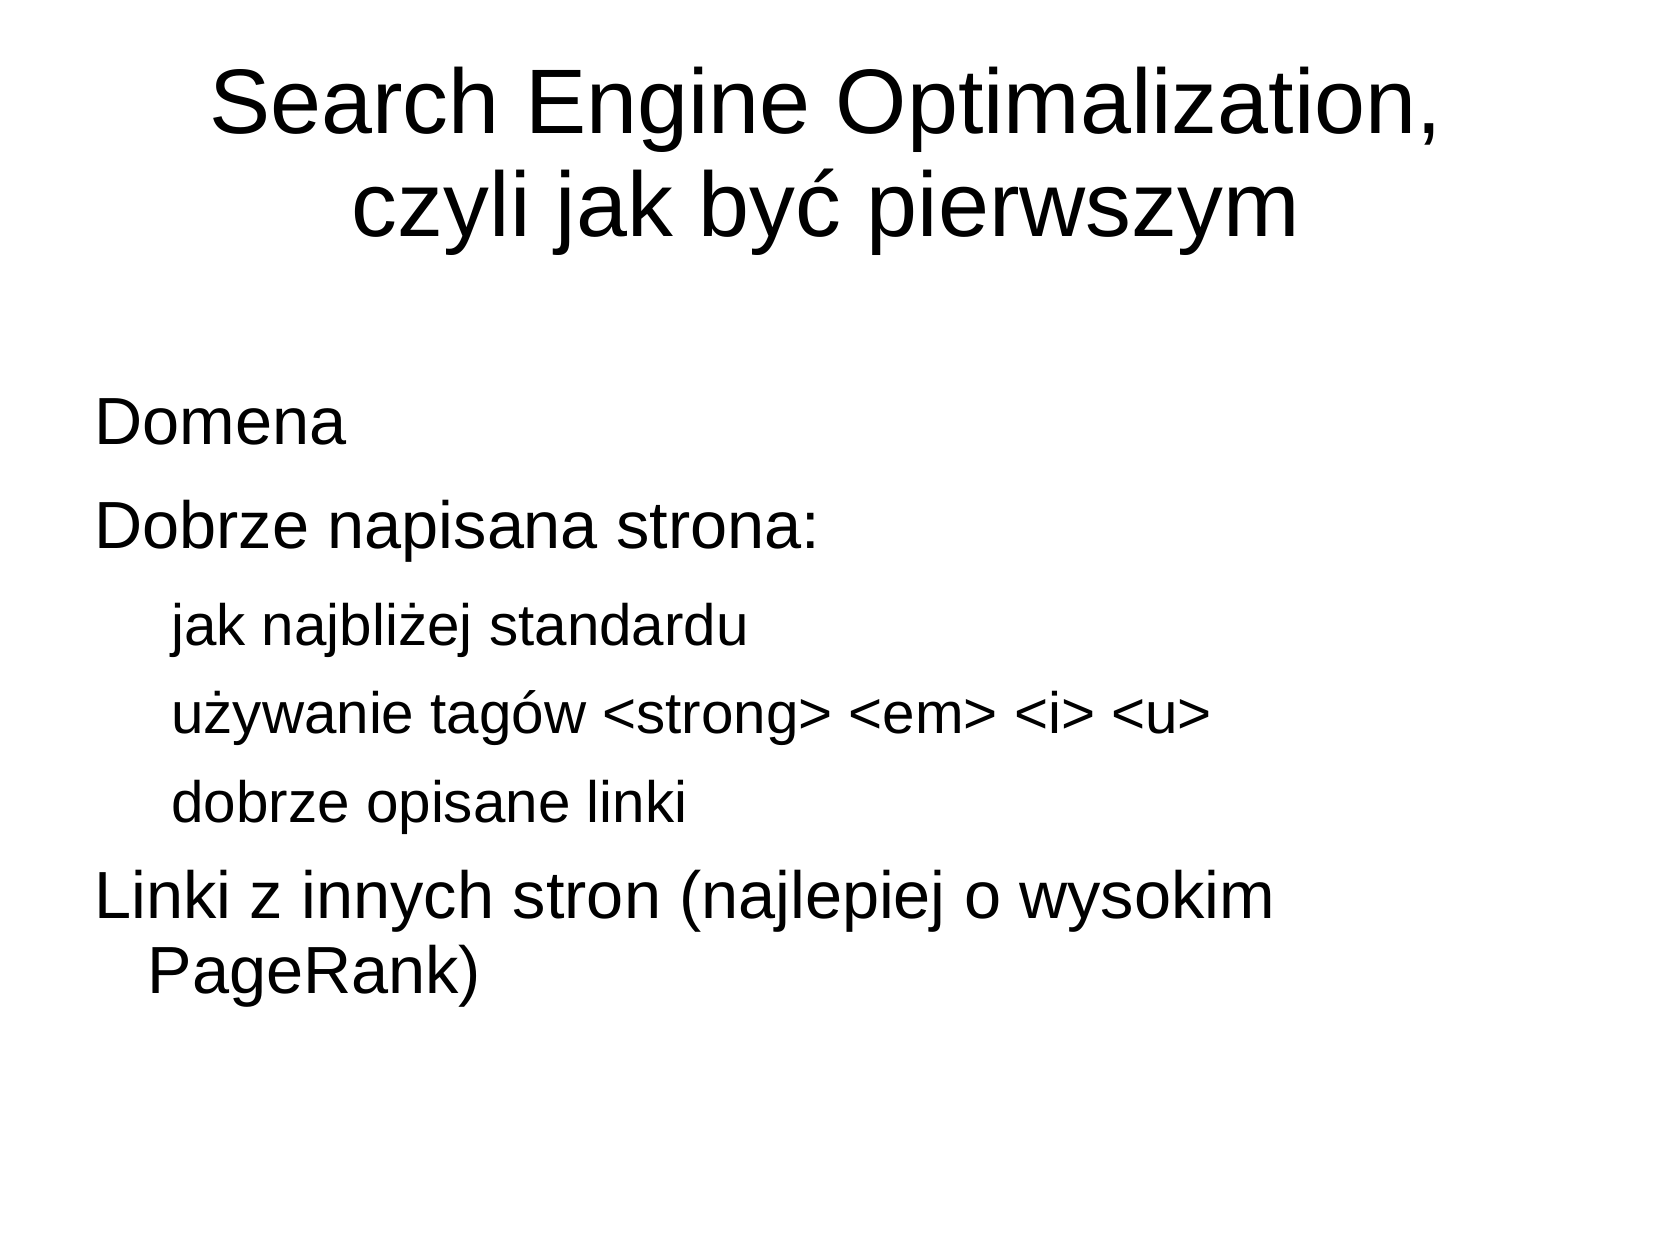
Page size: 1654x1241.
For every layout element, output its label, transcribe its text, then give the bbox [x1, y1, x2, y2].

list Domena Dobrze napisana strona: jak najbliżej standardu używanie tagów <strong> <em> <i> <u> dobrze opisane linki Linki z innych stron (najlepiej o wysokim PageRank) [76, 383, 1565, 1039]
title Search Engine Optimalization, czyli jak być pierwszym [82, 49, 1571, 257]
